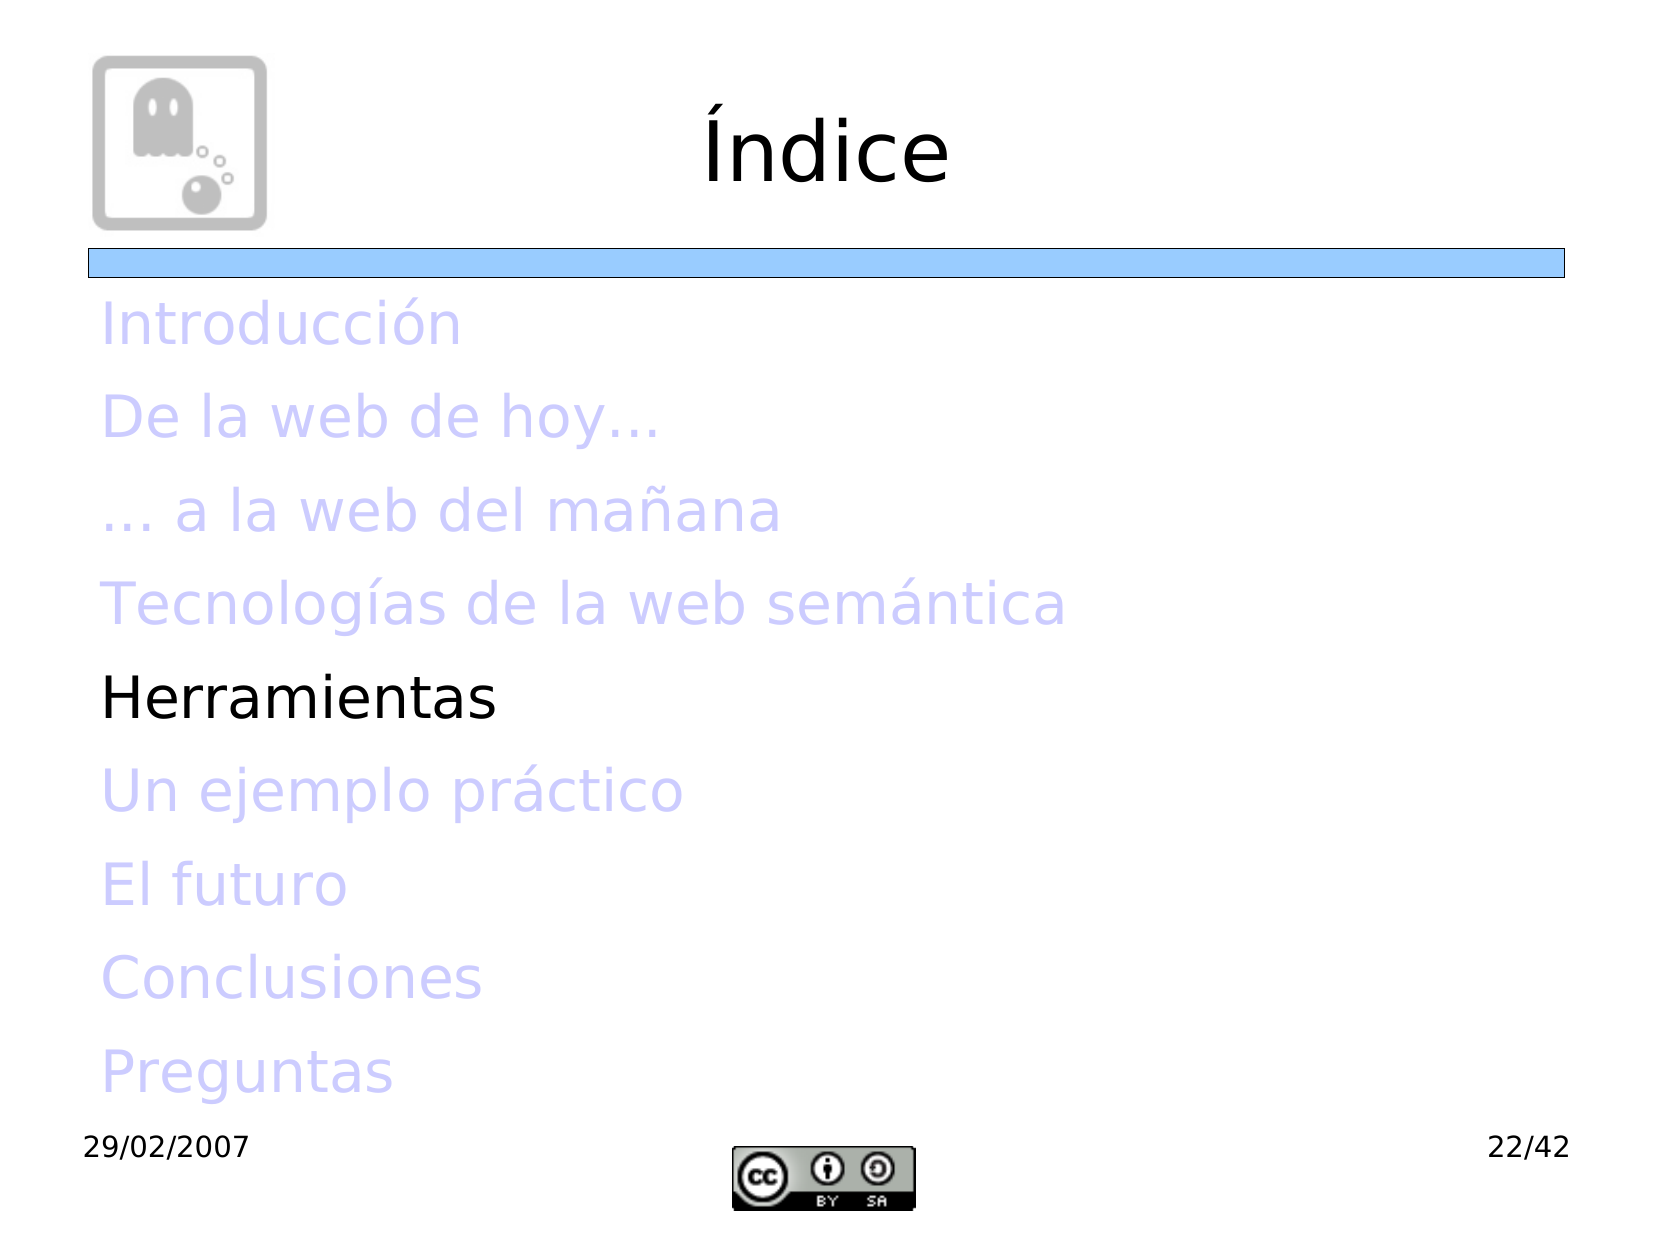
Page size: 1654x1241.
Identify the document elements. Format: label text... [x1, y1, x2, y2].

list Introducción De la web de hoy... ... a la web del mañana Tecnologías de la web semántica Herramientas Un ejemplo práctico El futuro Conclusiones Preguntas [82, 290, 1571, 1107]
picture [732, 1146, 916, 1211]
title Índice [82, 49, 1571, 257]
